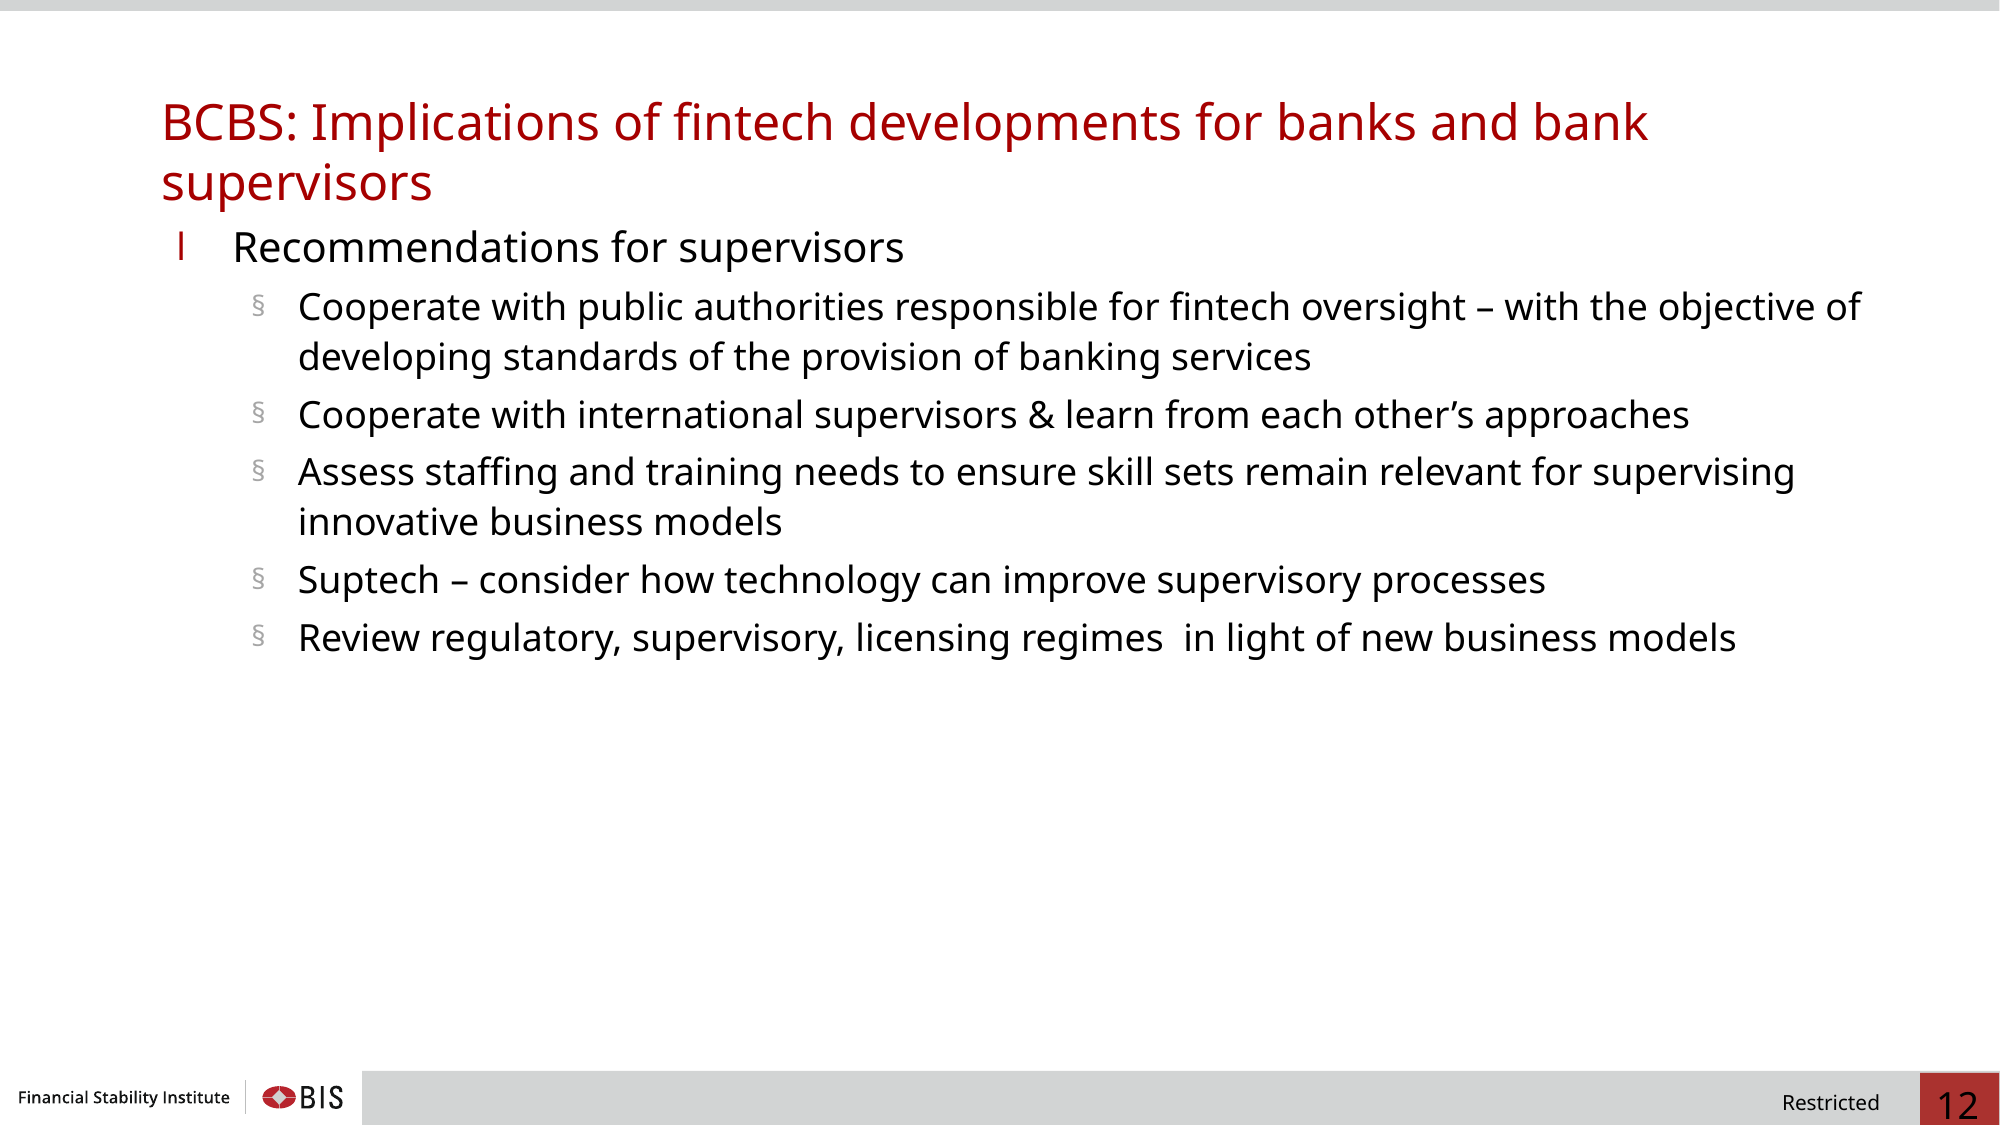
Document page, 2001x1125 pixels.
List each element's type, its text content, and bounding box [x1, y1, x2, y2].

title BCBS: Implications of fintech developments for banks and bank supervisors [161, 90, 1839, 161]
list Recommendations for supervisors Cooperate with public authorities responsible for fintech oversight – with the objective of developing standards of the provision of banking services Cooperate with international supervisors & learn from each other’s approaches Assess staffing and training needs to ensure skill sets remain relevant for supervising innovative business models Suptech – consider how technology can improve supervisory processes Review regulatory, supervisory, licensing regimes in light of new business models [161, 208, 1886, 1024]
slide_number <numéro> [1921, 1074, 2000, 1125]
